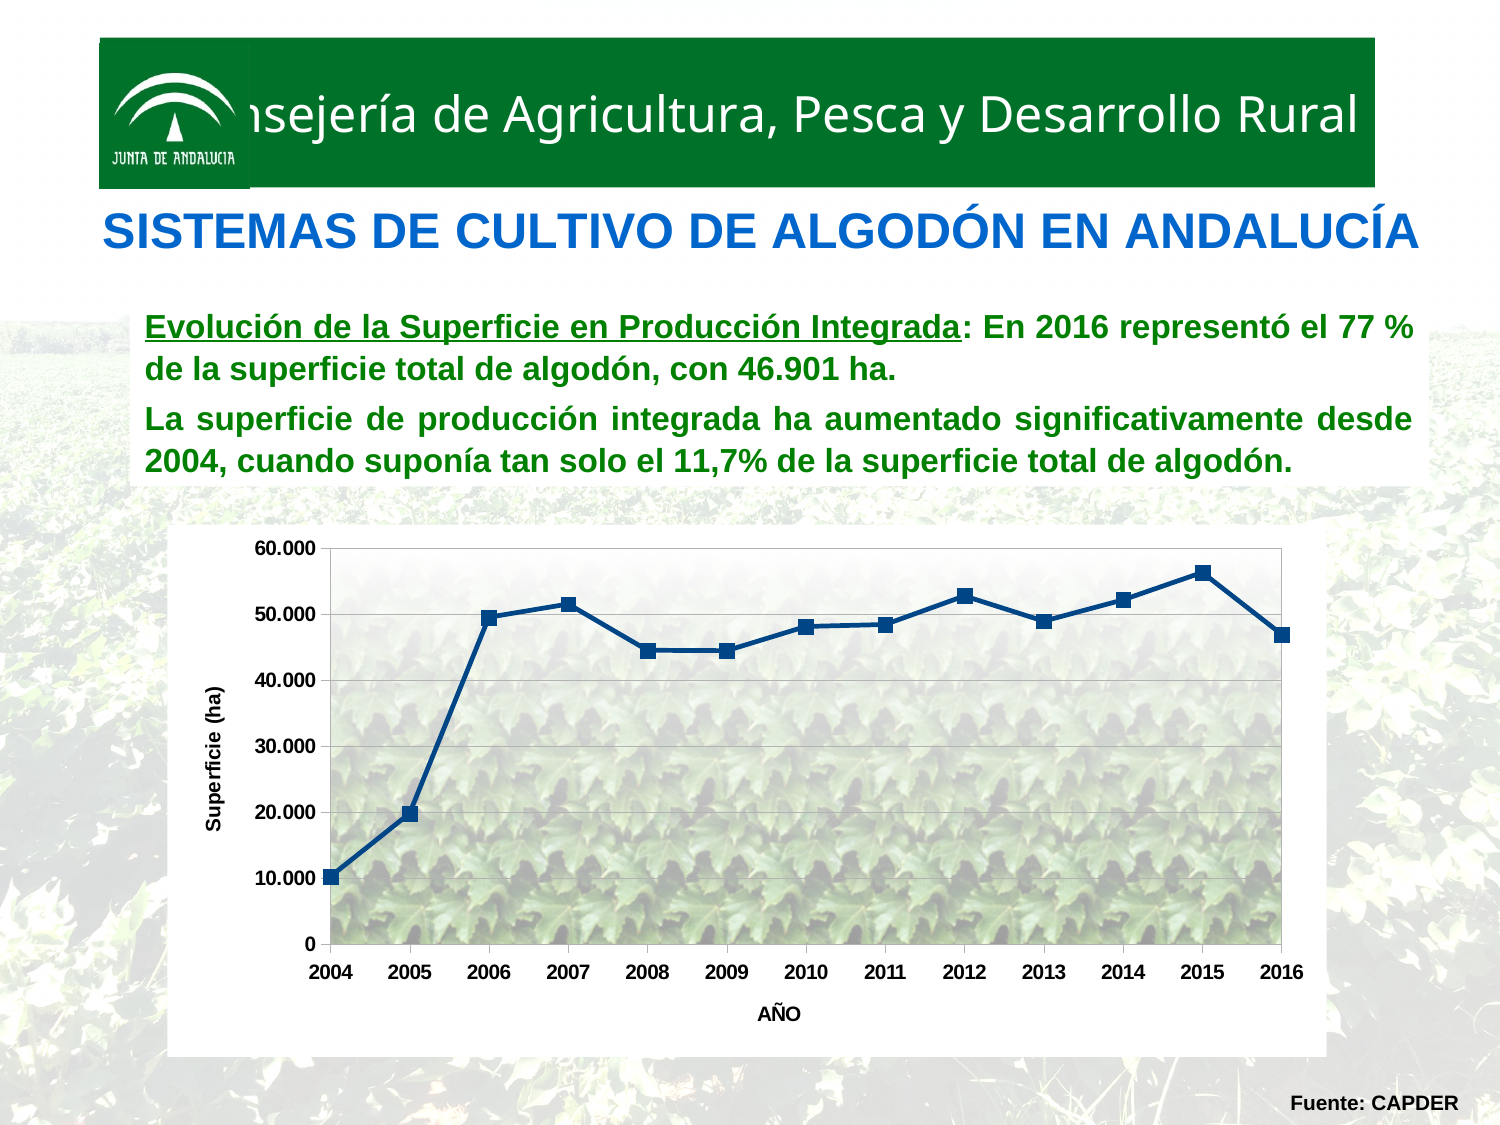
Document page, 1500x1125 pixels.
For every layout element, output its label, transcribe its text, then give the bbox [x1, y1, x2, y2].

text_box Fuente: CAPDER [1275, 1081, 1500, 1123]
list SISTEMAS DE CULTIVO DE ALGODÓN EN ANDALUCÍA [70, 200, 1453, 284]
text_box Evolución de la Superficie en Producción Integrada: En 2016 representó el 77 % de la superficie total de algodón, con 46.901 ha. La superficie de producción integrada ha aumentado significativamente desde 2004, cuando suponía tan solo el 11,7% de la superficie total de algodón. [129, 295, 1430, 487]
title Consejería de Agricultura, Pesca y Desarrollo Rural [99, 37, 1375, 188]
picture [0, 0, 1500, 1125]
